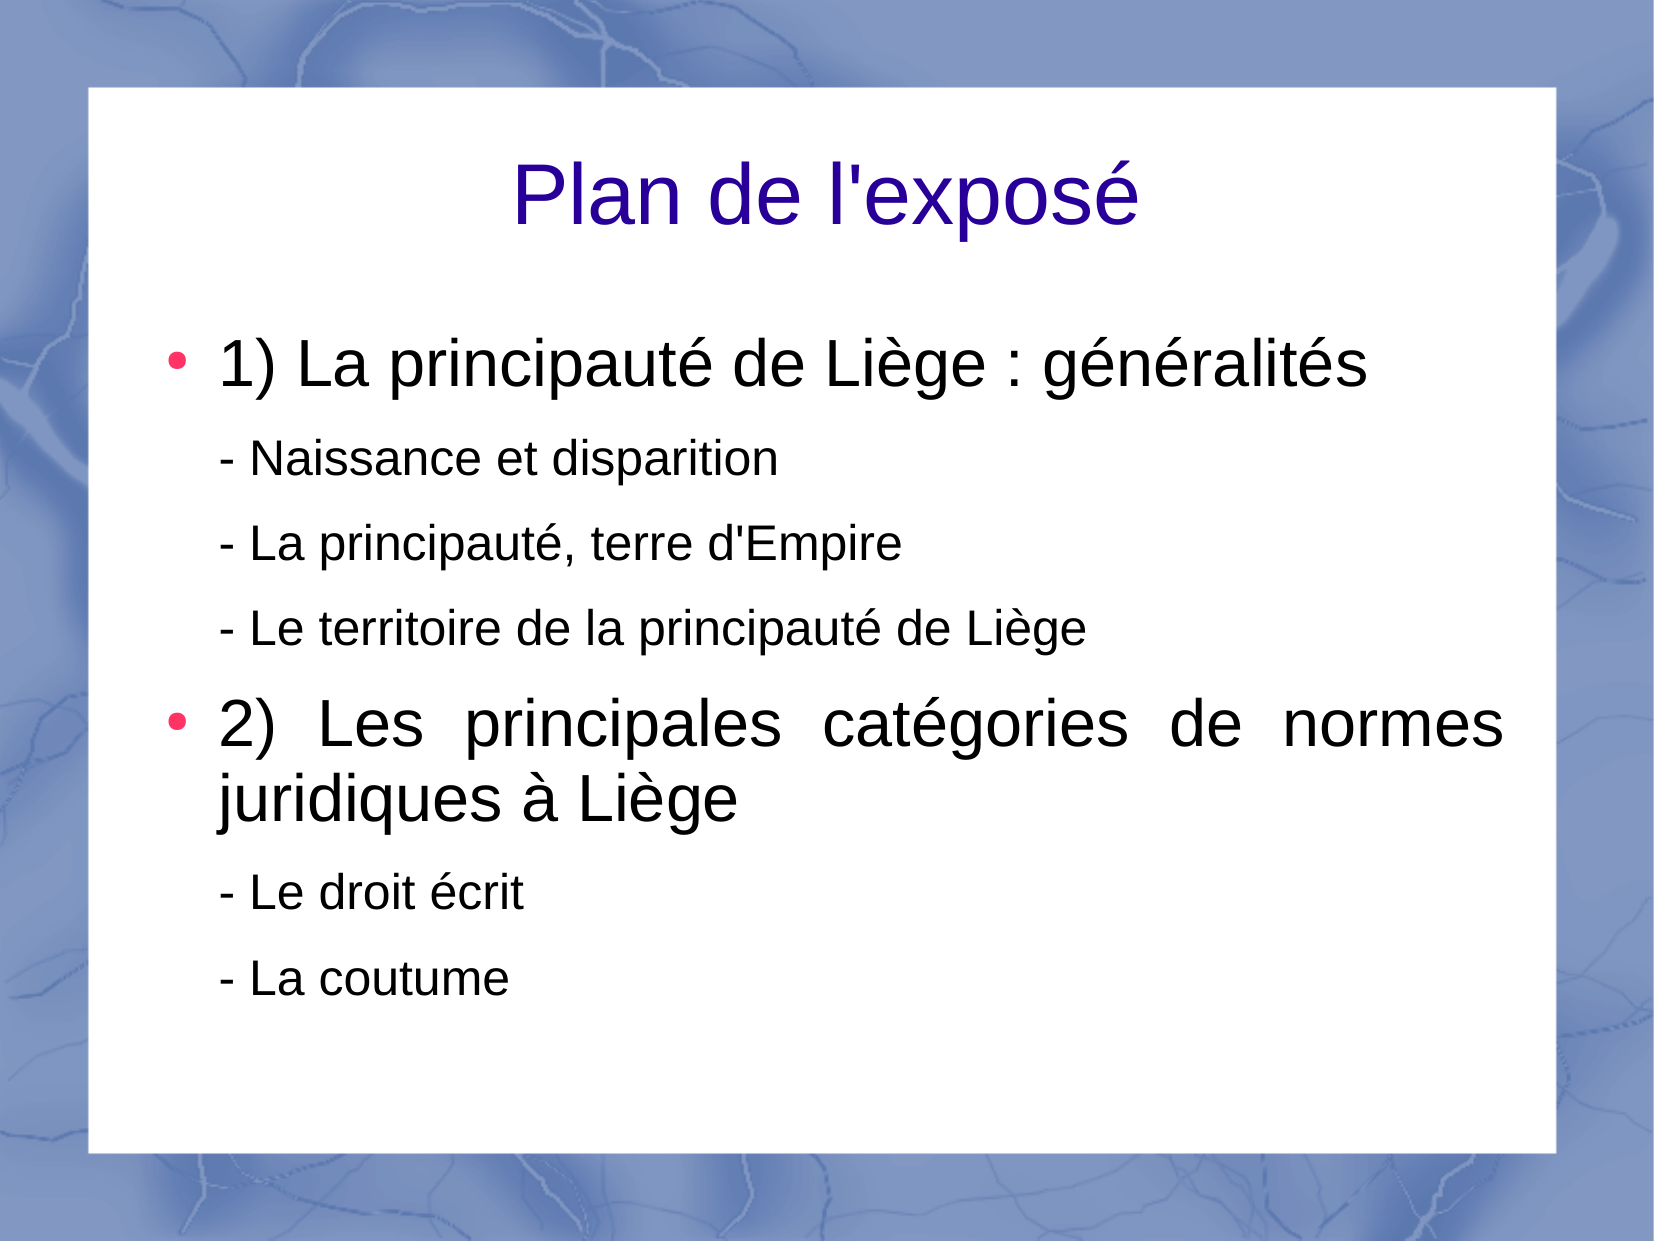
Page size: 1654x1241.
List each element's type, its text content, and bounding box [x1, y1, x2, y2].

title Plan de l'exposé [118, 90, 1536, 298]
picture [0, 0, 1654, 1241]
list 1) La principauté de Liège : généralités - Naissance et disparition - La principauté, terre d'Empire - Le territoire de la principauté de Liège 2) Les principales catégories de normes juridiques à Liège - Le droit écrit - La coutume [147, 325, 1506, 1045]
